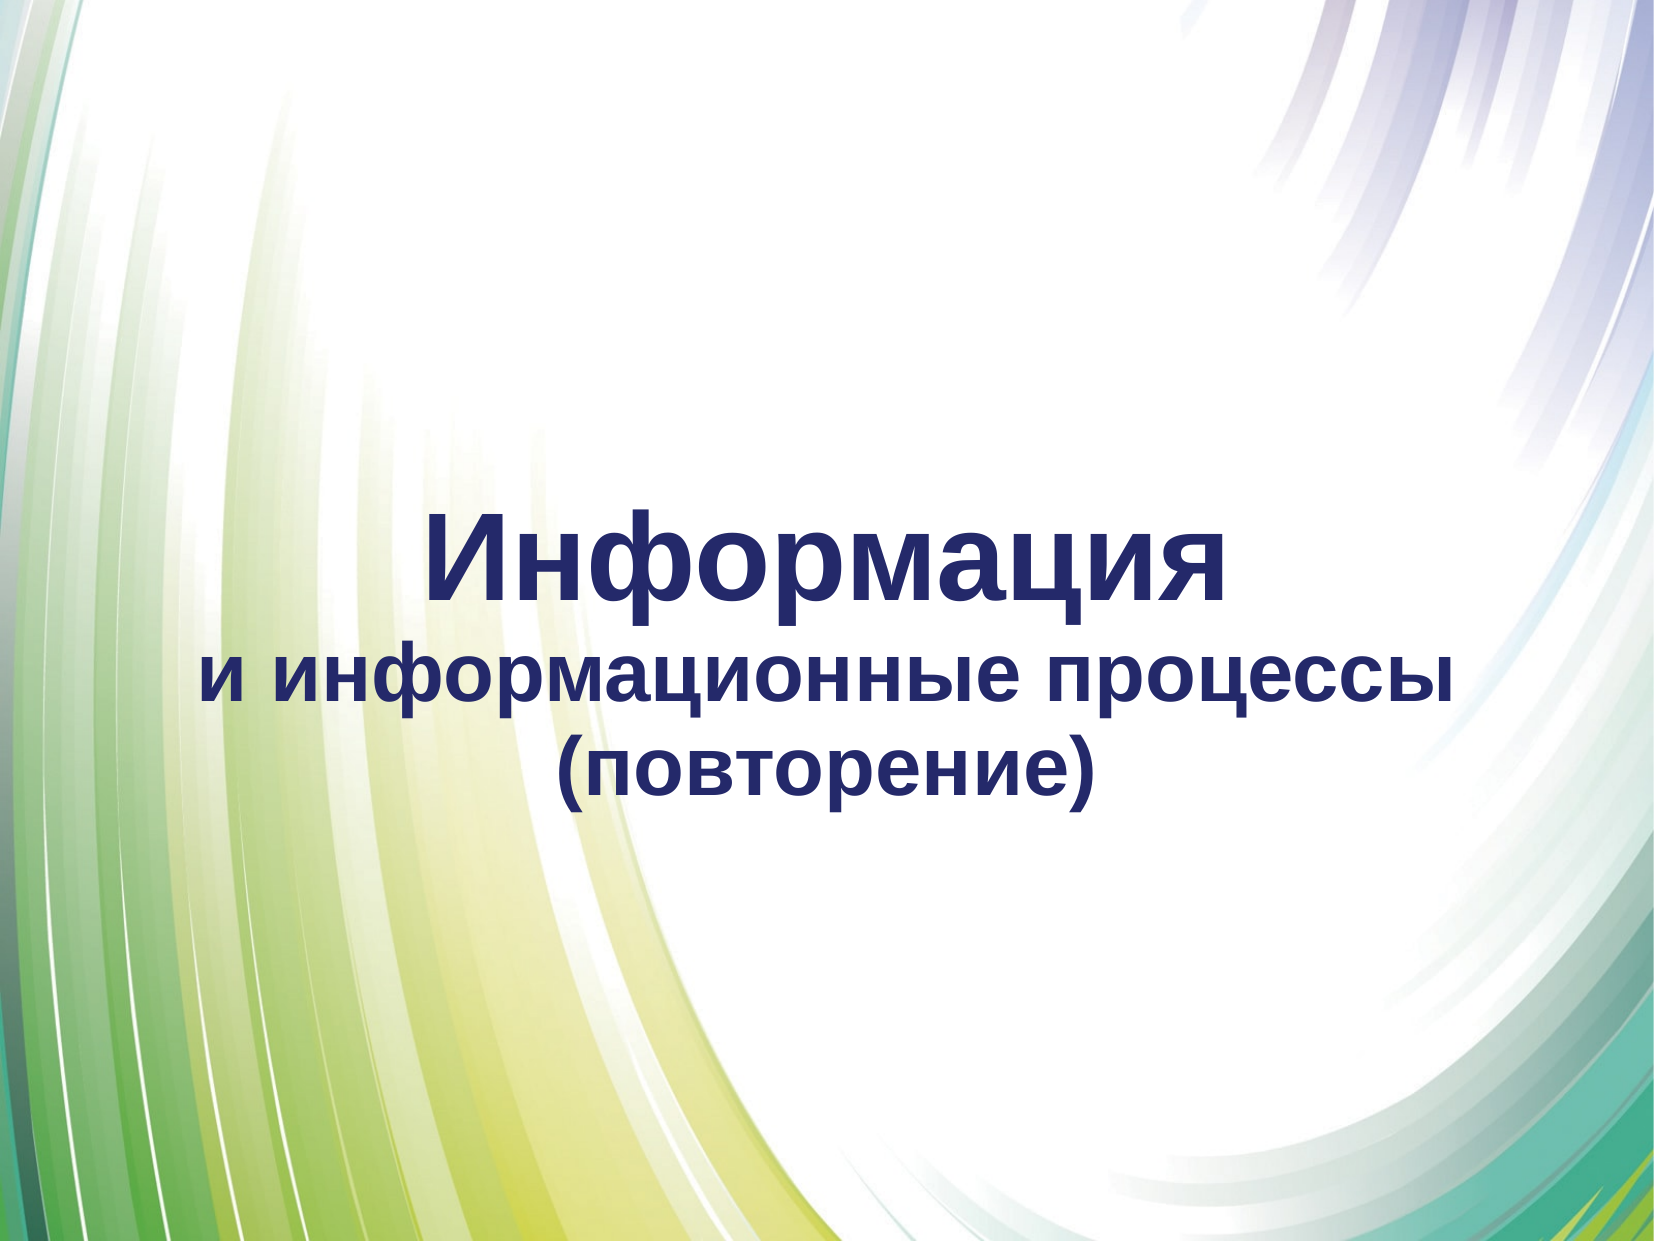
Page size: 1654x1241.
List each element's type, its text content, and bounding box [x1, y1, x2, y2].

subtitle Информация и информационные процессы (повторение) [82, 290, 1571, 1010]
picture [0, 0, 1654, 1241]
